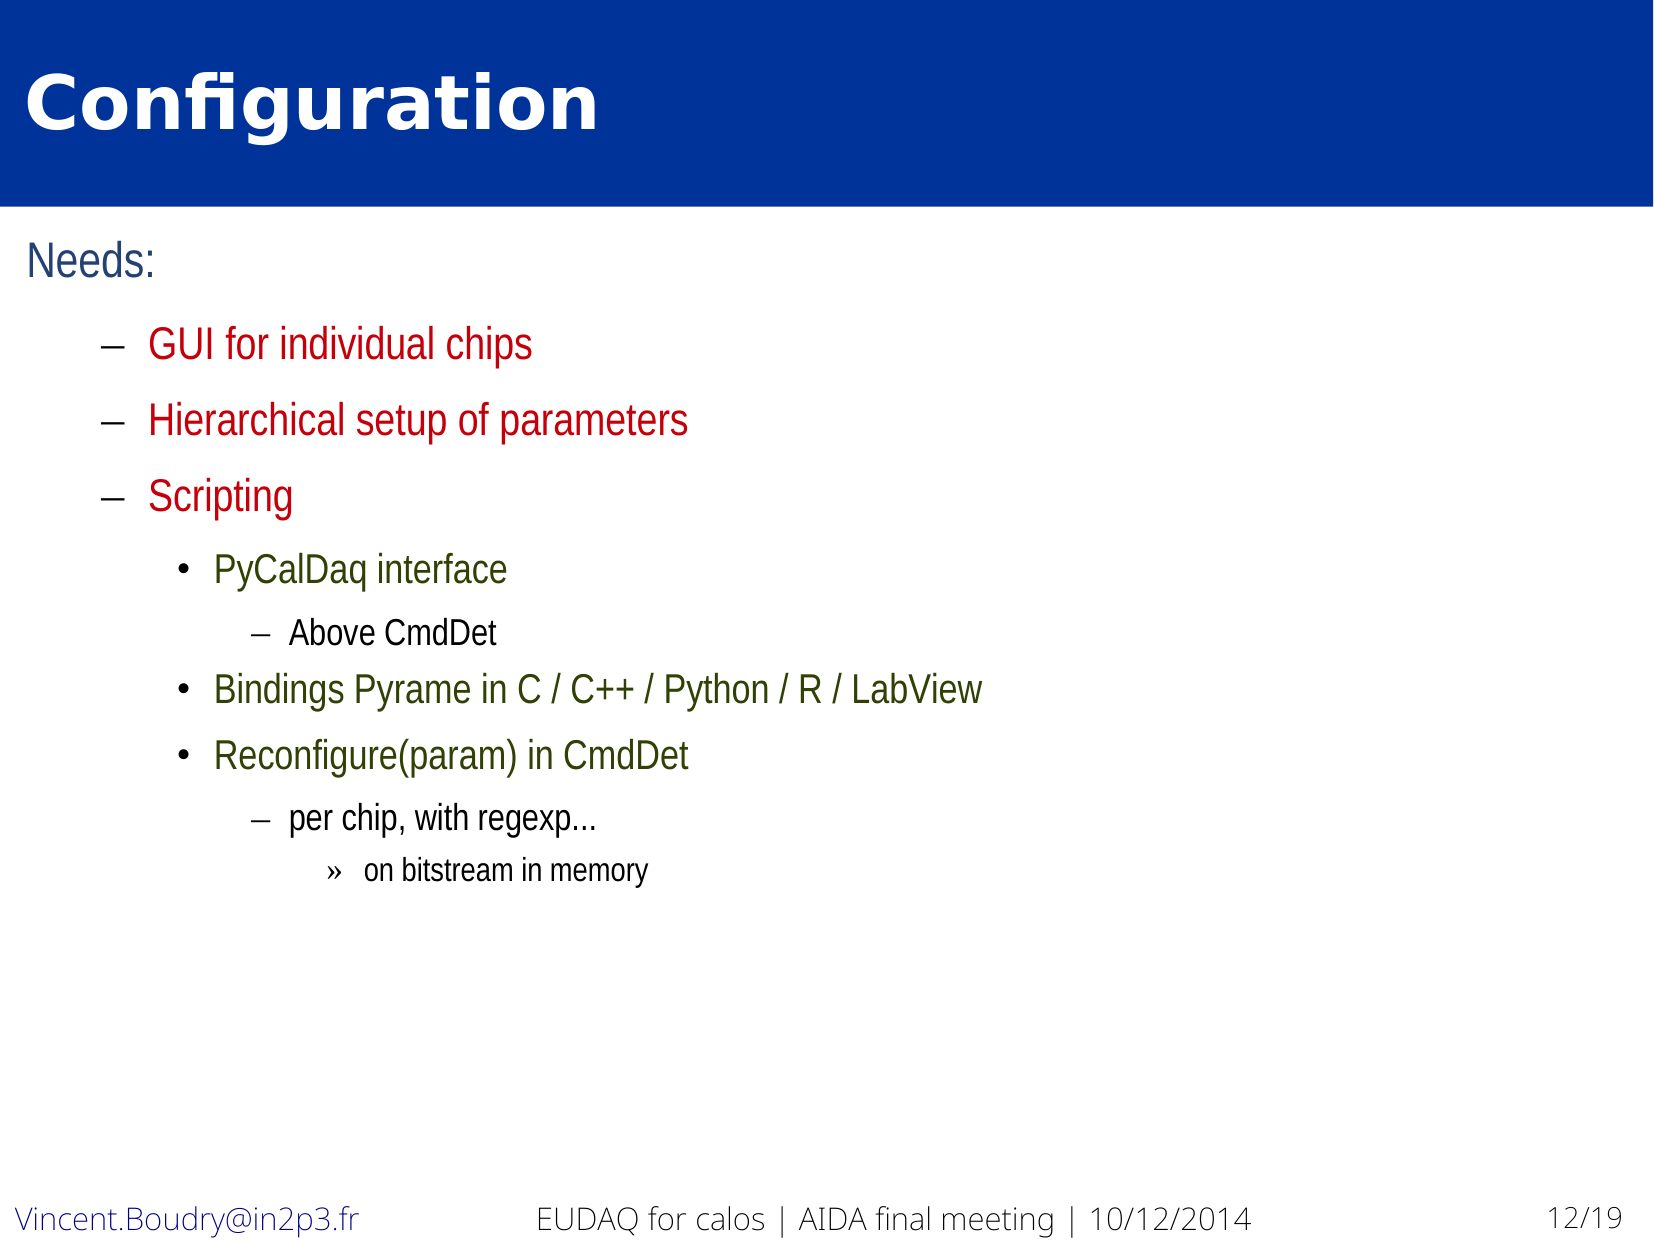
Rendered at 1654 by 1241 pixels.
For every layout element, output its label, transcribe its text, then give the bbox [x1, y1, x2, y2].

list Needs: GUI for individual chips Hierarchical setup of parameters Scripting PyCalDaq interface Above CmdDet Bindings Pyrame in C / C++ / Python / R / LabView Reconfigure(param) in CmdDet per chip, with regexp... on bitstream in memory [26, 230, 1631, 1190]
title Configuration [24, 17, 1635, 191]
